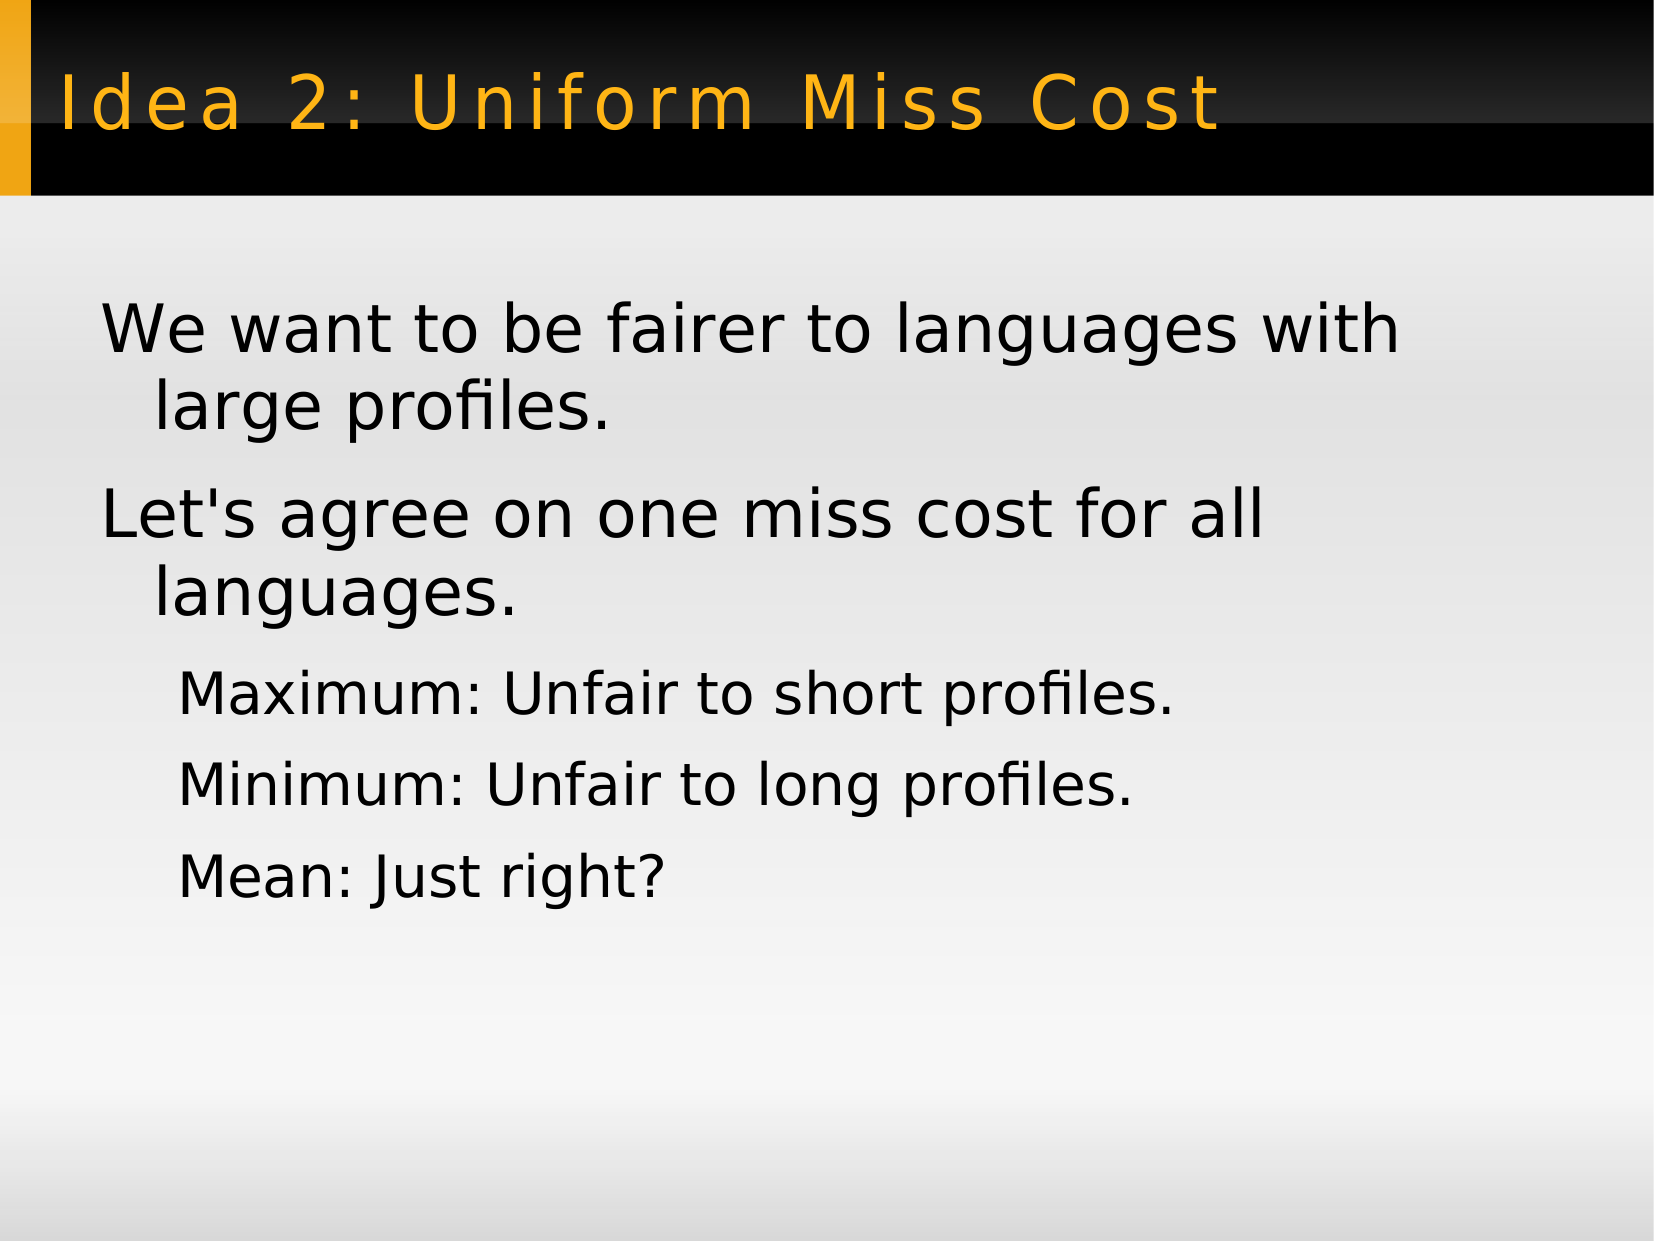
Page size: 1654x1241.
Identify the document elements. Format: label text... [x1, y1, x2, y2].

title Idea 2: Uniform Miss Cost [59, 29, 1270, 178]
list We want to be fairer to languages with large profiles. Let's agree on one miss cost for all languages. Maximum: Unfair to short profiles. Minimum: Unfair to long profiles. Mean: Just right? [82, 290, 1571, 1109]
picture [0, 0, 1654, 1241]
